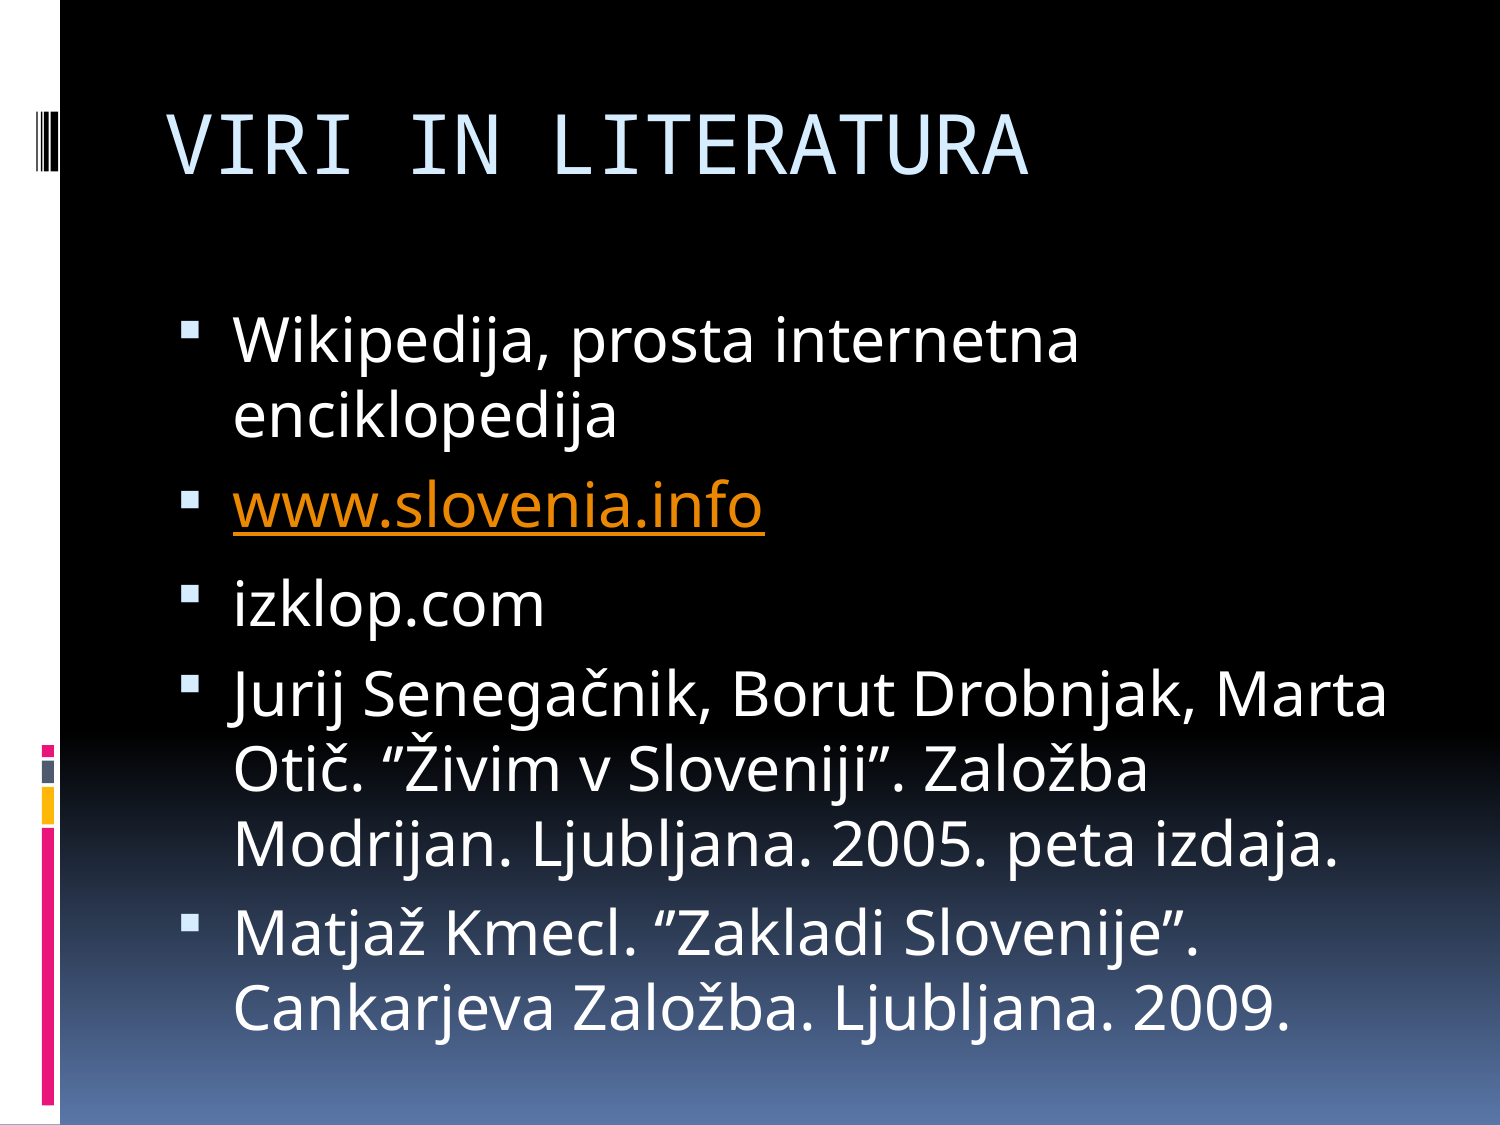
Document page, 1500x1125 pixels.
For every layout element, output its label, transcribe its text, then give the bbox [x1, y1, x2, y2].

list Wikipedija, prosta internetna enciklopedija www.slovenia.info izklop.com Jurij Senegačnik, Borut Drobnjak, Marta Otič. ‘’Živim v Sloveniji’’. Založba Modrijan. Ljubljana. 2005. peta izdaja. Matjaž Kmecl. ‘’Zakladi Slovenije’’. Cankarjeva Založba. Ljubljana. 2009. [150, 292, 1425, 1043]
title VIRI IN LITERATURA [150, 84, 1425, 235]
